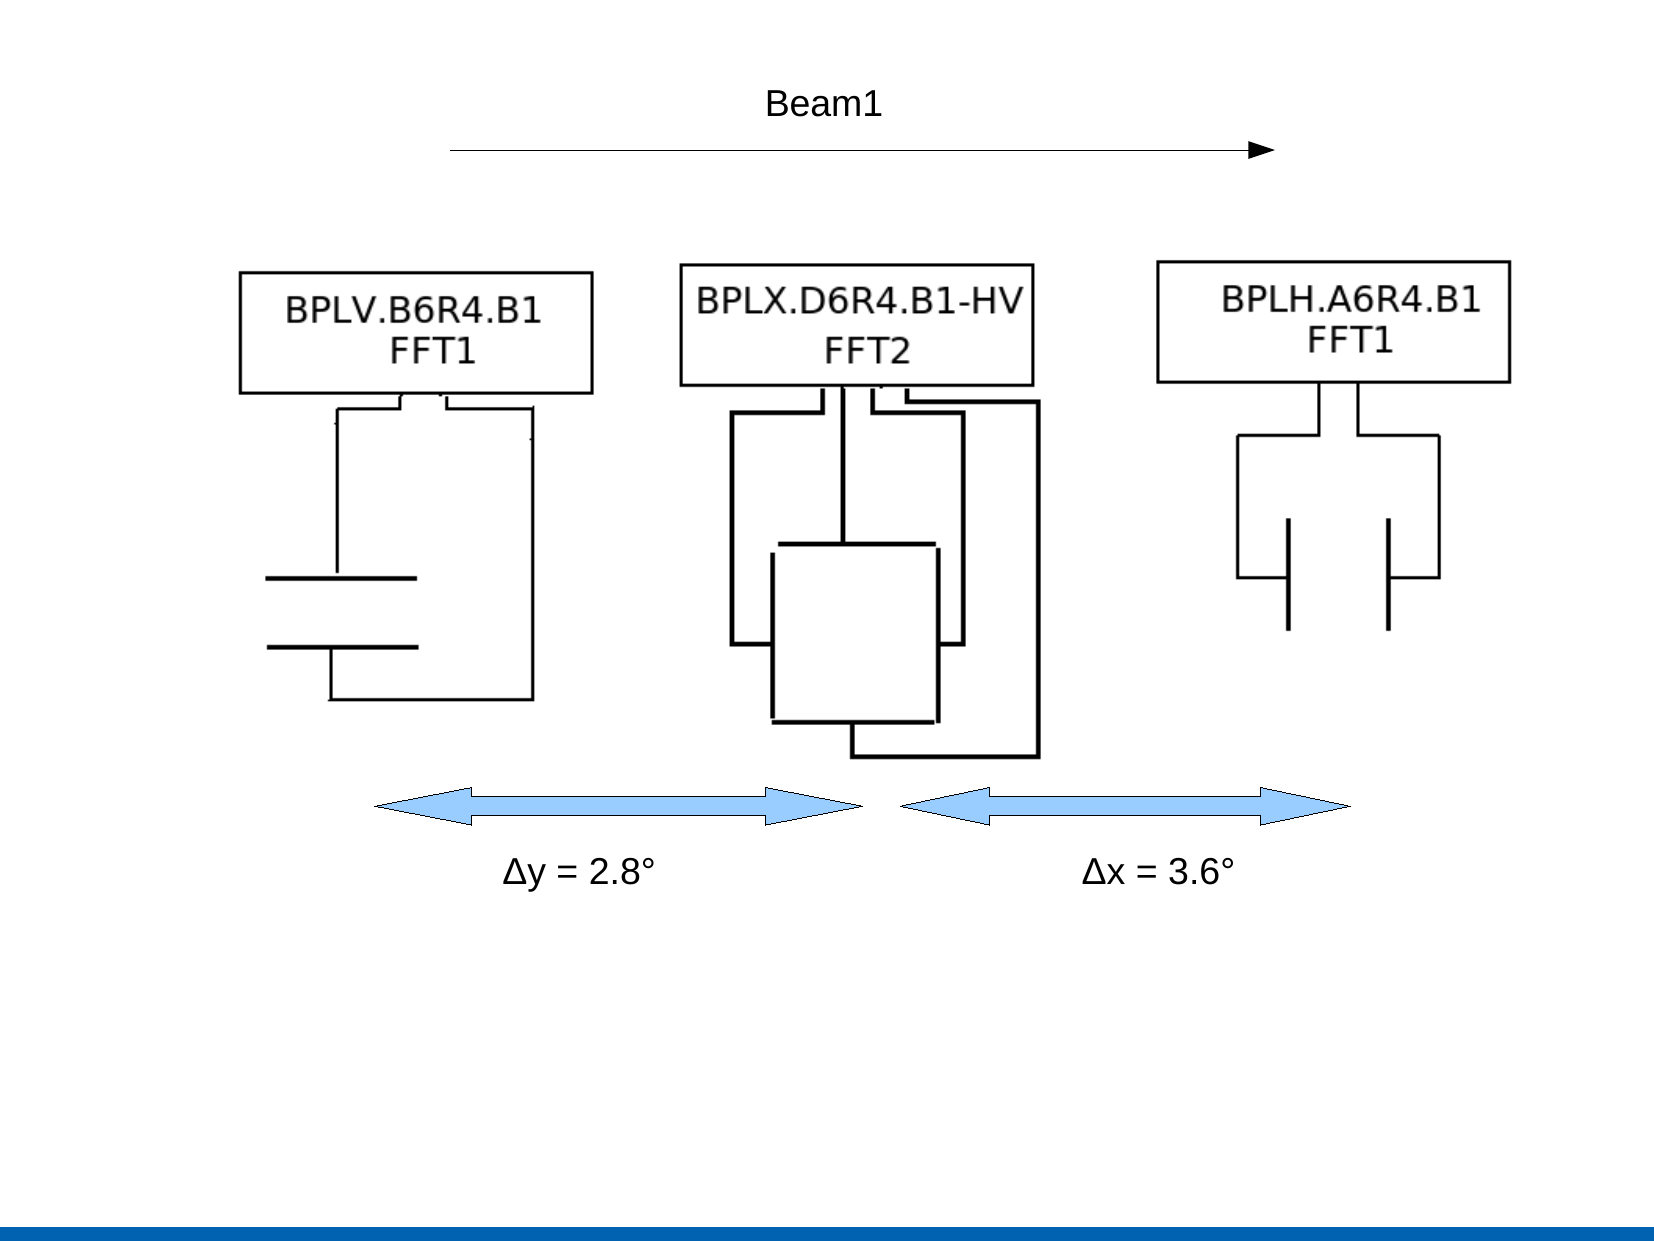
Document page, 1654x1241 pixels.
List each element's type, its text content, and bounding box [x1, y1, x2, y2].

text_box Beam1 [750, 75, 1126, 132]
text_box [900, 787, 1351, 826]
text_box Δx = 3.6° [1066, 843, 1272, 901]
picture [100, 187, 1538, 872]
text_box Δy = 2.8° [487, 843, 692, 901]
text_box [374, 787, 863, 826]
